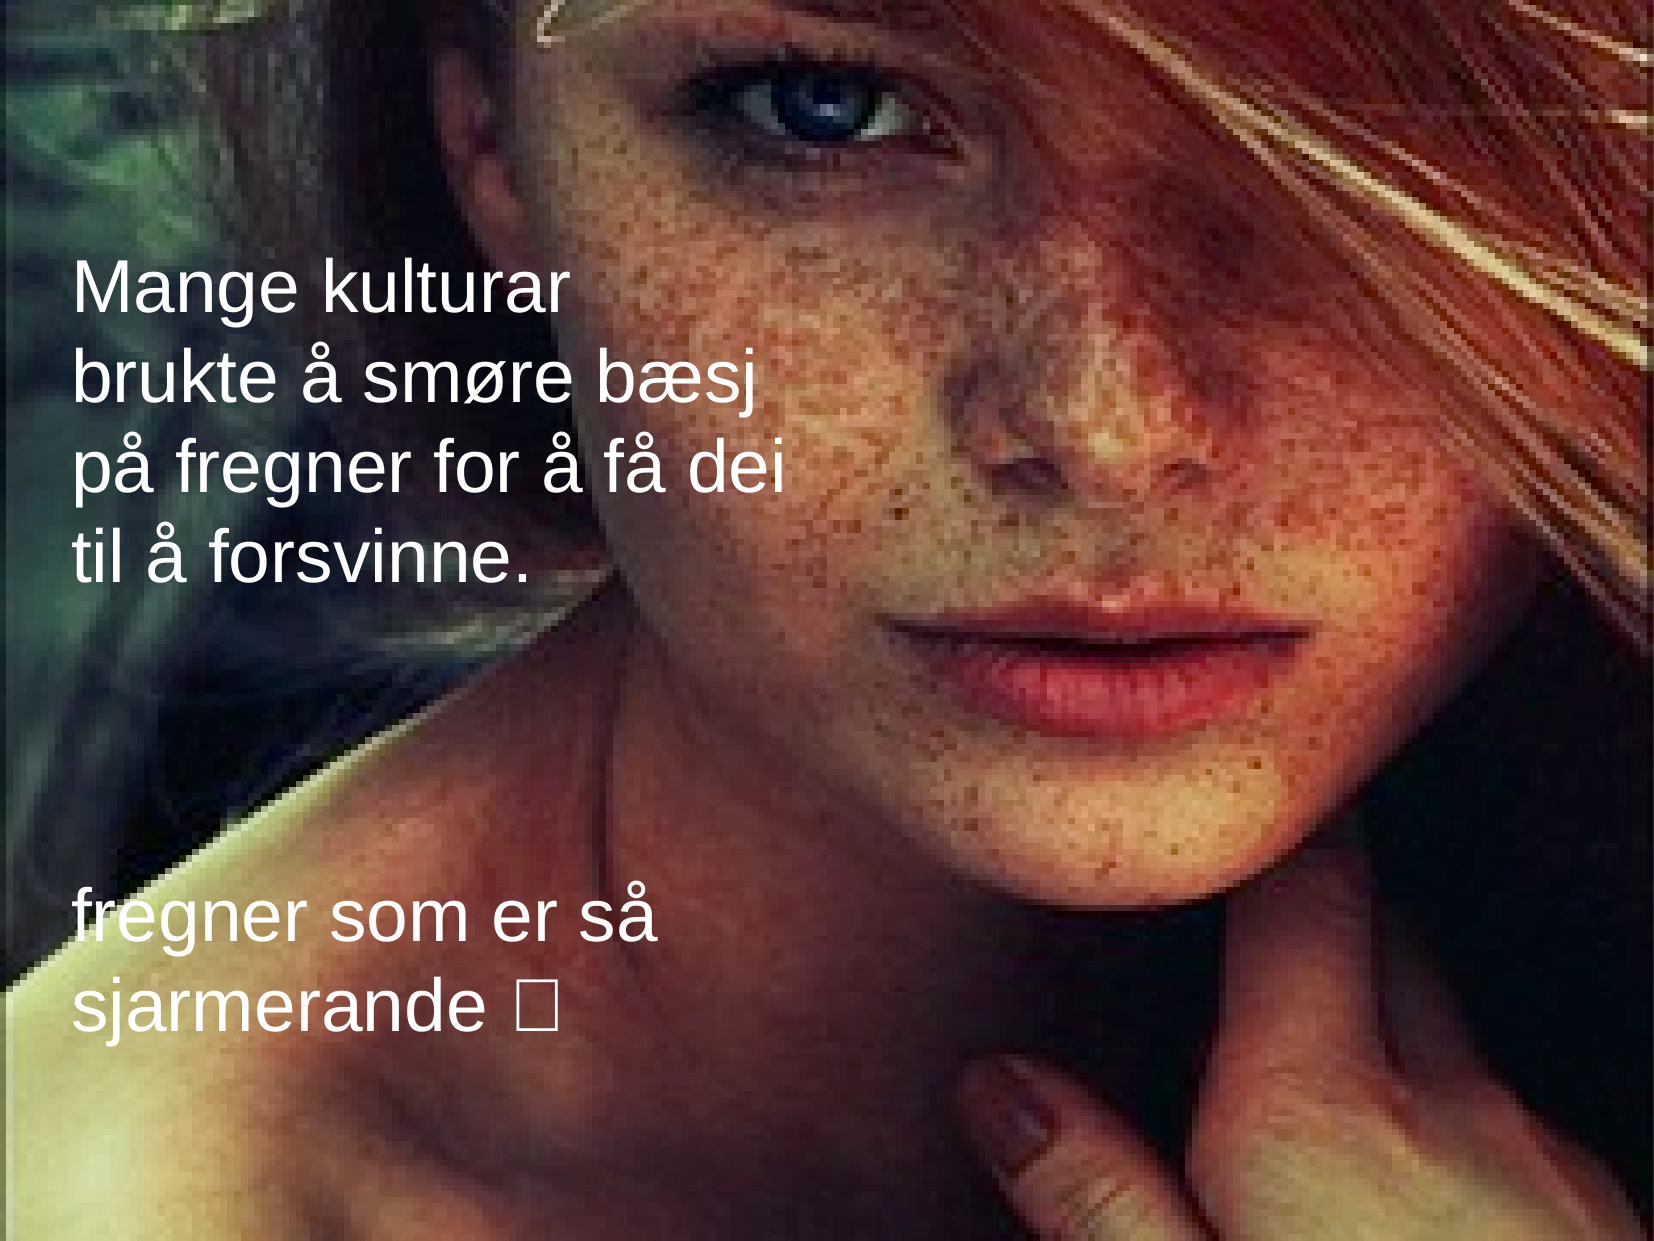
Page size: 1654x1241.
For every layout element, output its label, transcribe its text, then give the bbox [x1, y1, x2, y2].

list Mange kulturar brukte å smøre bæsj på fregner for å få dei til å forsvinne. fregner som er så sjarmerande  [71, 118, 798, 1139]
picture [0, 0, 1654, 1241]
